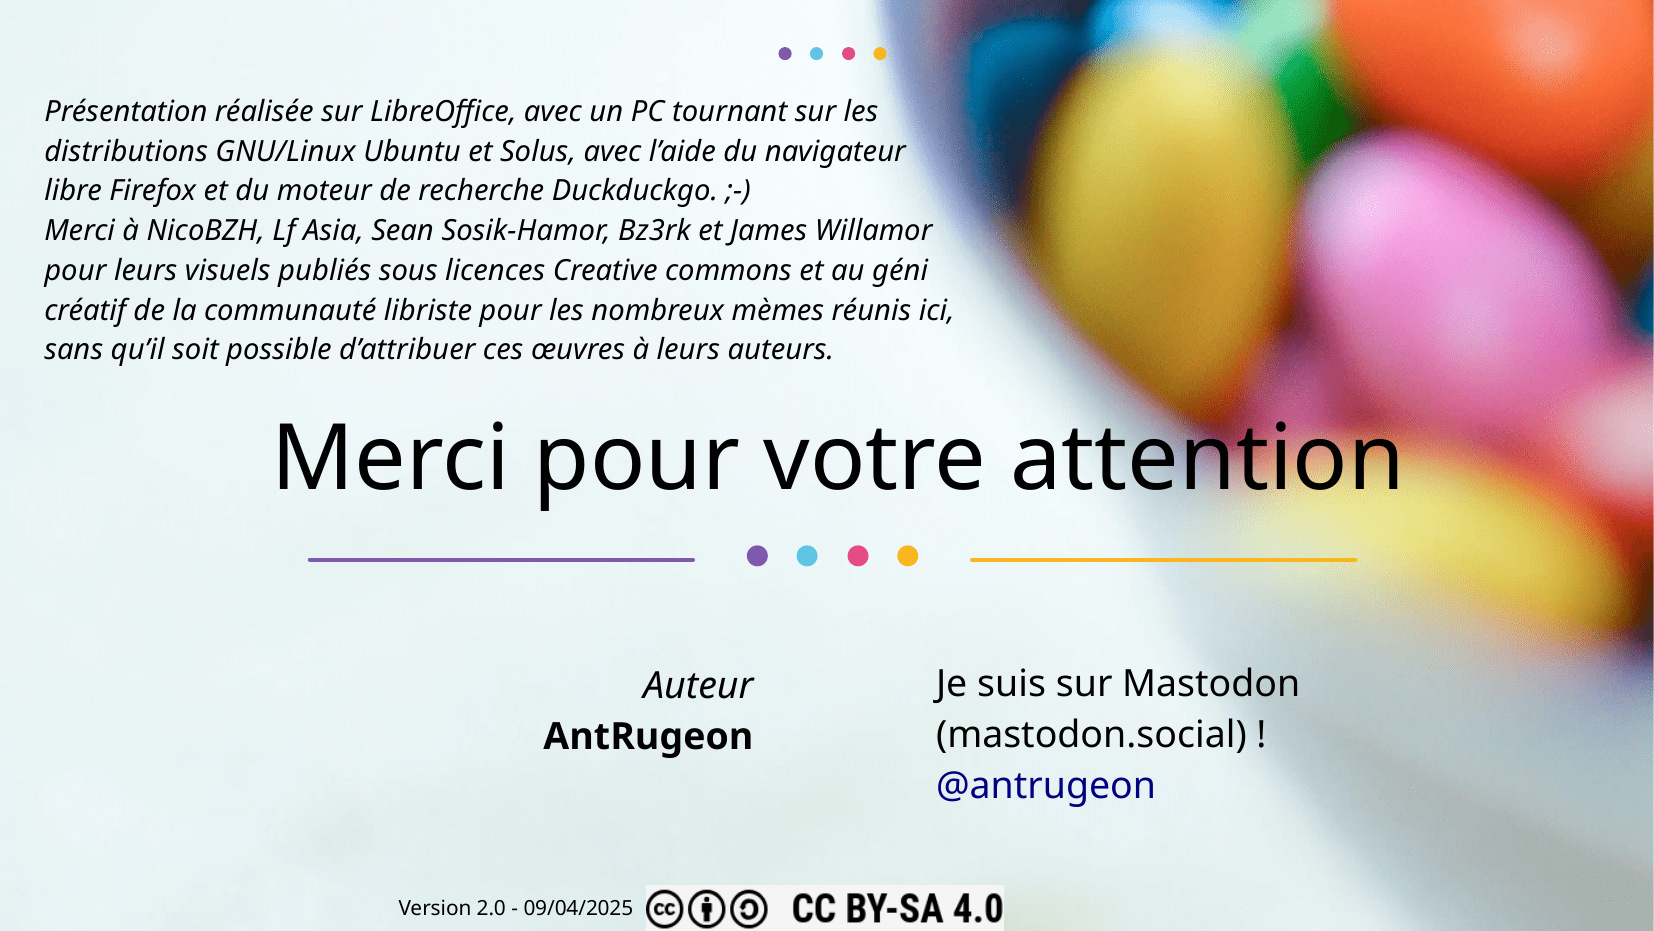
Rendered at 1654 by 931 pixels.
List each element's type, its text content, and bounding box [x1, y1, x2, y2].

text_box Auteur AntRugeon [528, 650, 769, 768]
text_box [778, 47, 792, 61]
text_box [809, 47, 824, 61]
text_box [897, 545, 919, 567]
text_box Je suis sur Mastodon (mastodon.social) ! @antrugeon [921, 649, 1654, 869]
text_box [873, 47, 887, 61]
title Merci pour votre attention [94, 376, 1583, 532]
text_box [842, 47, 856, 61]
text_box [746, 545, 768, 567]
text_box [796, 545, 818, 567]
text_box Version 2.0 - 09/04/2025 [383, 885, 650, 929]
picture [0, 0, 1654, 931]
text_box [847, 545, 869, 567]
text_box Présentation réalisée sur LibreOffice, avec un PC tournant sur les distributions GNU/Linux Ubuntu et Solus, avec l’aide du navigateur libre Firefox et du moteur de recherche Duckduckgo. ;-) Merci à NicoBZH, Lf Asia, Sean Sosik-Hamor, Bz3rk et James Willamor pour leurs visuels publiés sous licences Creative commons et au géni créatif de la communauté libriste pour les nombreux mèmes réunis ici, sans qu’il soit possible d’attribuer ces œuvres à leurs auteurs. [29, 82, 975, 505]
